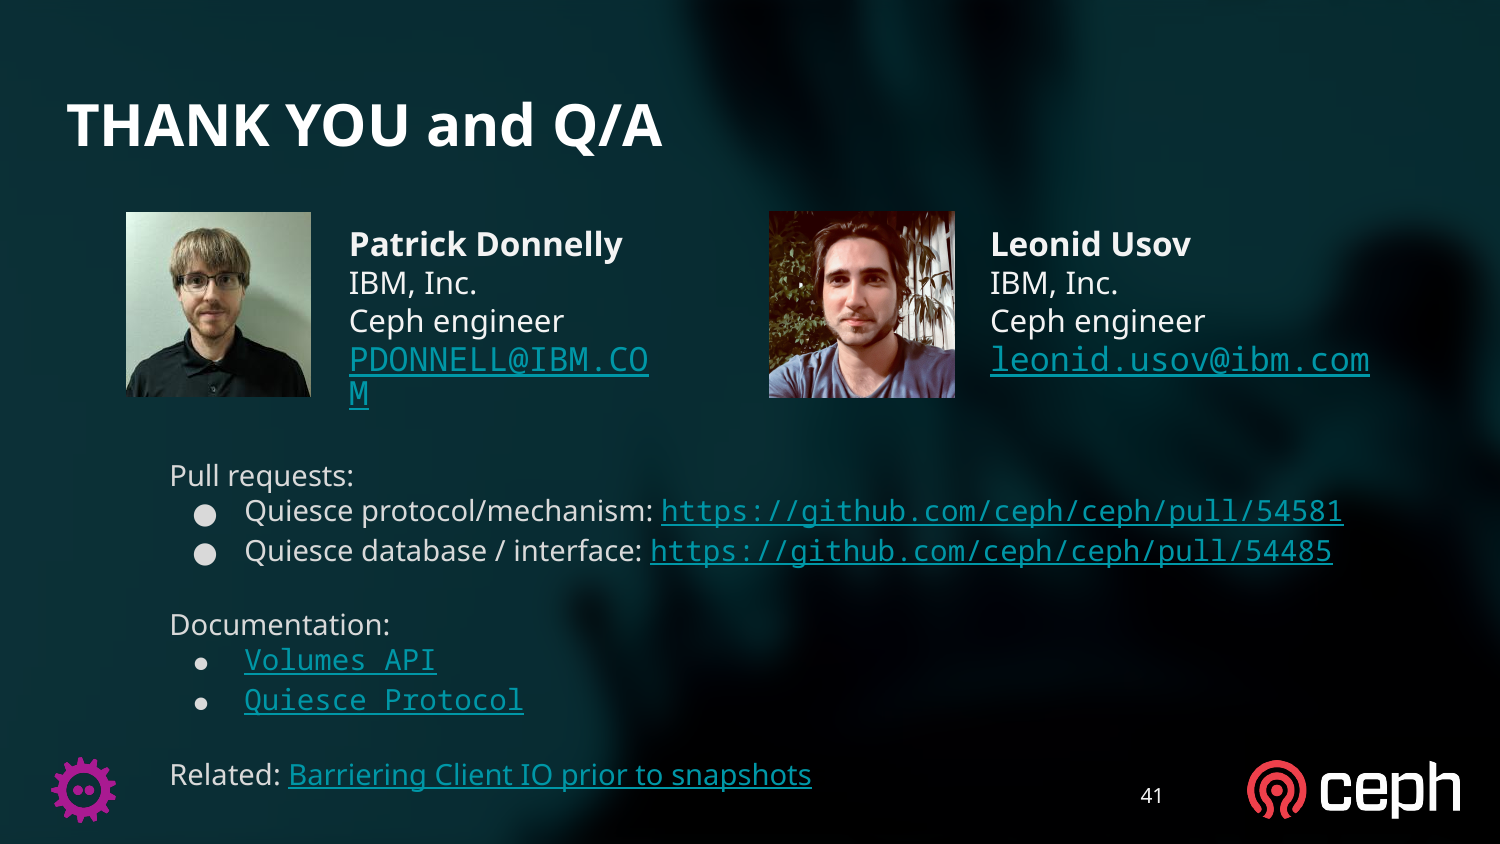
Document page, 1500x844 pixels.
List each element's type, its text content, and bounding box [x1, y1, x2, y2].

slide_number <number> [1089, 764, 1179, 829]
picture [0, 0, 1500, 844]
text_box Leonid Usov IBM, Inc. Ceph engineer leonid.usov@ibm.com [975, 208, 1387, 399]
list Pull requests: Quiesce protocol/mechanism: https://github.com/ceph/ceph/pull/54581 Quiesce database / interface: https://github.com/ceph/ceph/pull/54485 Documentation: Volumes API Quiesce Protocol Related: Barriering Client IO prior to snapshotss [154, 442, 1449, 797]
title THANK YOU and Q/A [51, 72, 1449, 167]
text_box Patrick Donnelly IBM, Inc. Ceph engineer PDONNELL@IBM.COM [333, 208, 675, 399]
